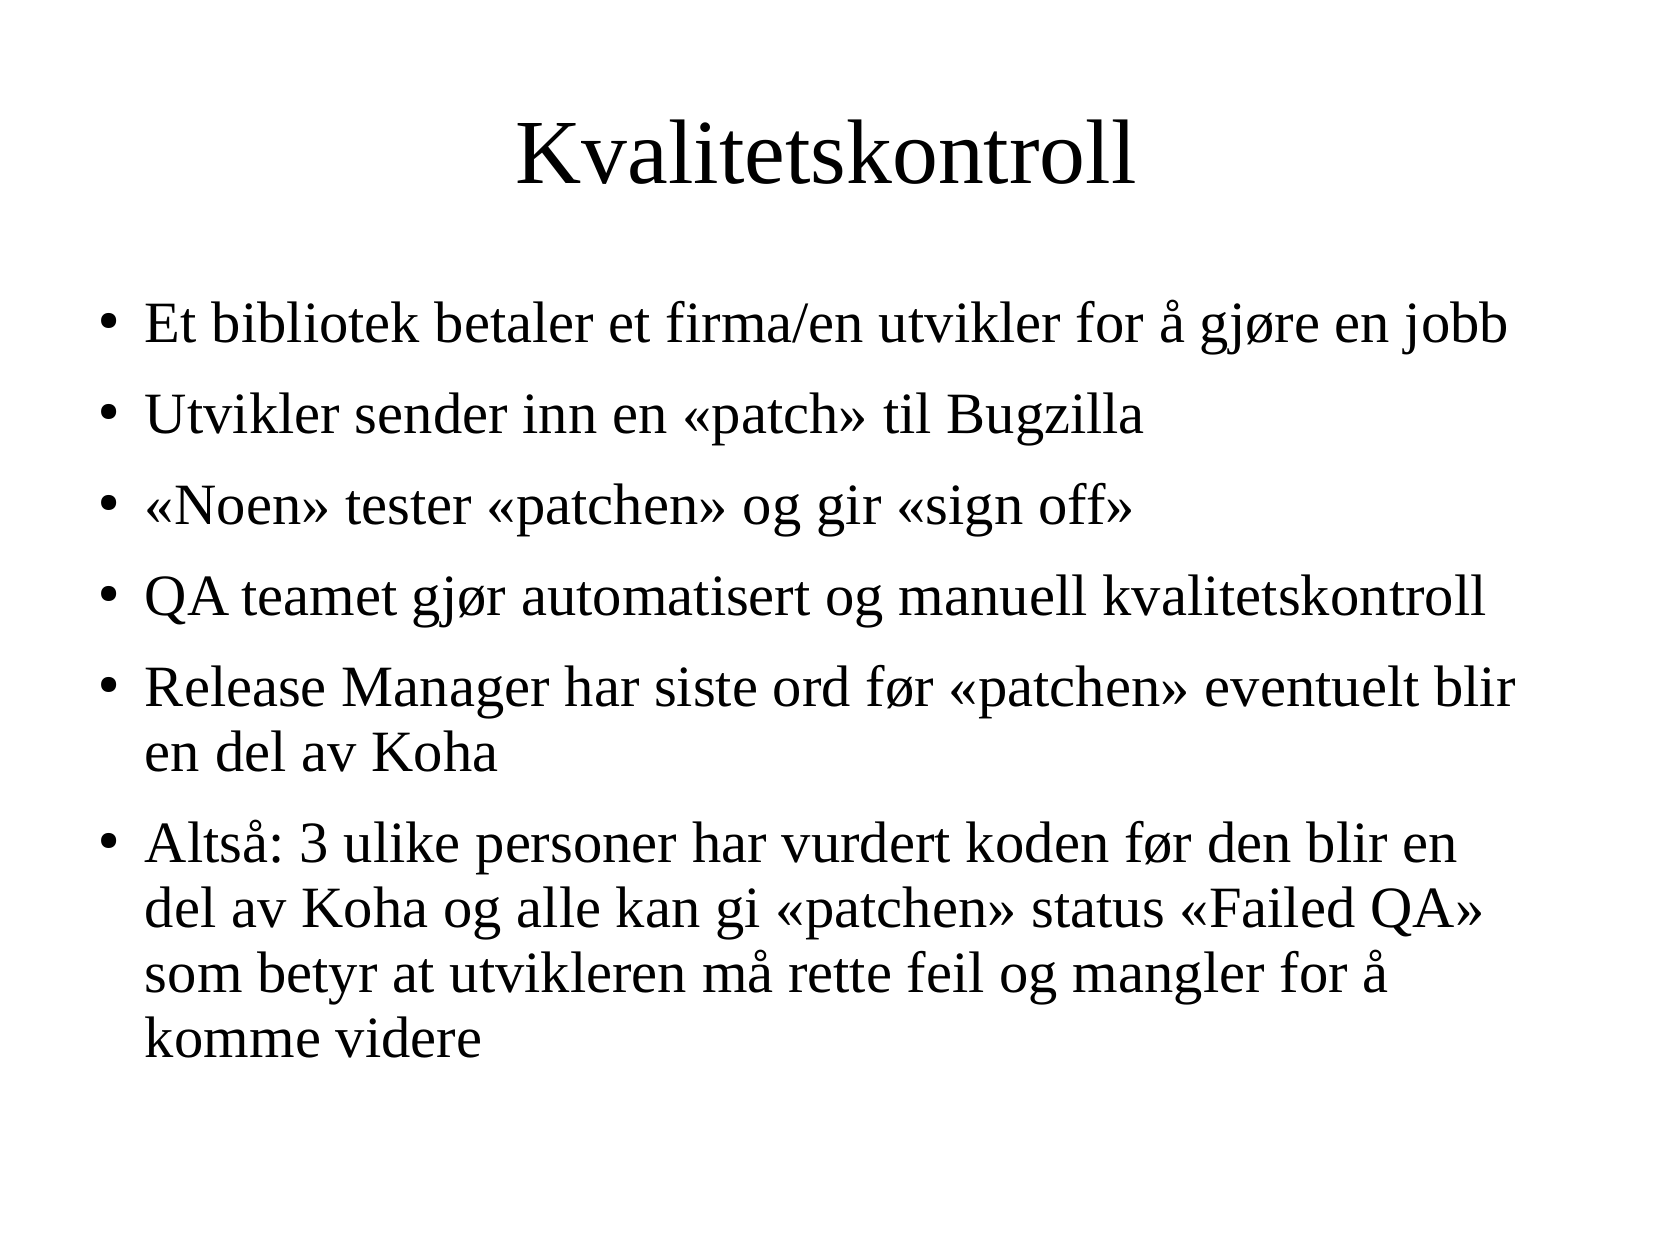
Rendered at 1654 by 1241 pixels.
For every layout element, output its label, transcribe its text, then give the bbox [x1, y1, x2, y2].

list Et bibliotek betaler et firma/en utvikler for å gjøre en jobb Utvikler sender inn en «patch» til Bugzilla «Noen» tester «patchen» og gir «sign off» QA teamet gjør automatisert og manuell kvalitetskontroll Release Manager har siste ord før «patchen» eventuelt blir en del av Koha Altså: 3 ulike personer har vurdert koden før den blir en del av Koha og alle kan gi «patchen» status «Failed QA» som betyr at utvikleren må rette feil og mangler for å komme videre [82, 290, 1538, 1134]
title Kvalitetskontroll [82, 49, 1571, 257]
